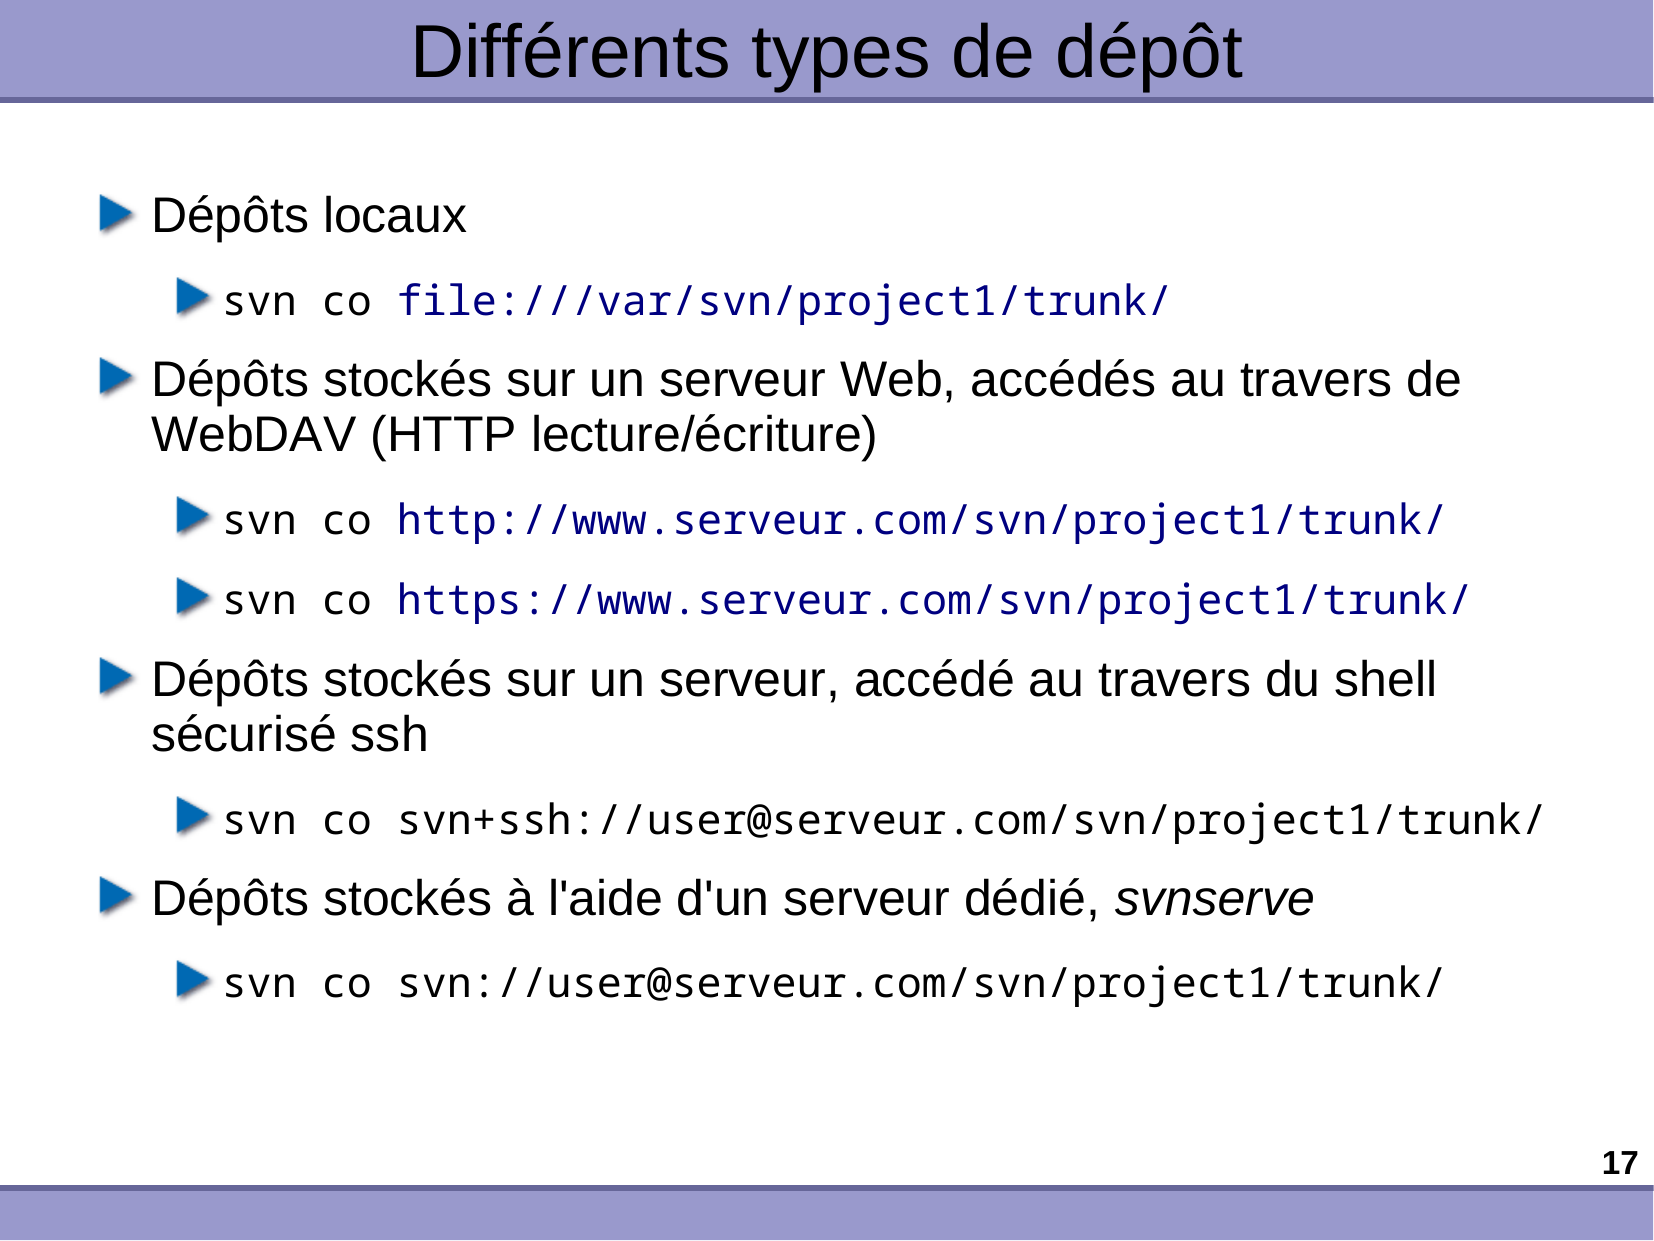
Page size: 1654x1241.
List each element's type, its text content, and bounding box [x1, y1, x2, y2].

title Différents types de dépôt [0, 4, 1654, 98]
list Dépôts locaux svn co file:///var/svn/project1/trunk/ Dépôts stockés sur un serveur Web, accédés au travers de WebDAV (HTTP lecture/écriture) svn co http://www.serveur.com/svn/project1/trunk/ svn co https://www.serveur.com/svn/project1/trunk/ Dépôts stockés sur un serveur, accédé au travers du shell sécurisé ssh svn co svn+ssh://user@serveur.com/svn/project1/trunk/ Dépôts stockés à l'aide d'un serveur dédié, svnserve svn co svn://user@serveur.com/svn/project1/trunk/ [80, 187, 1604, 1007]
